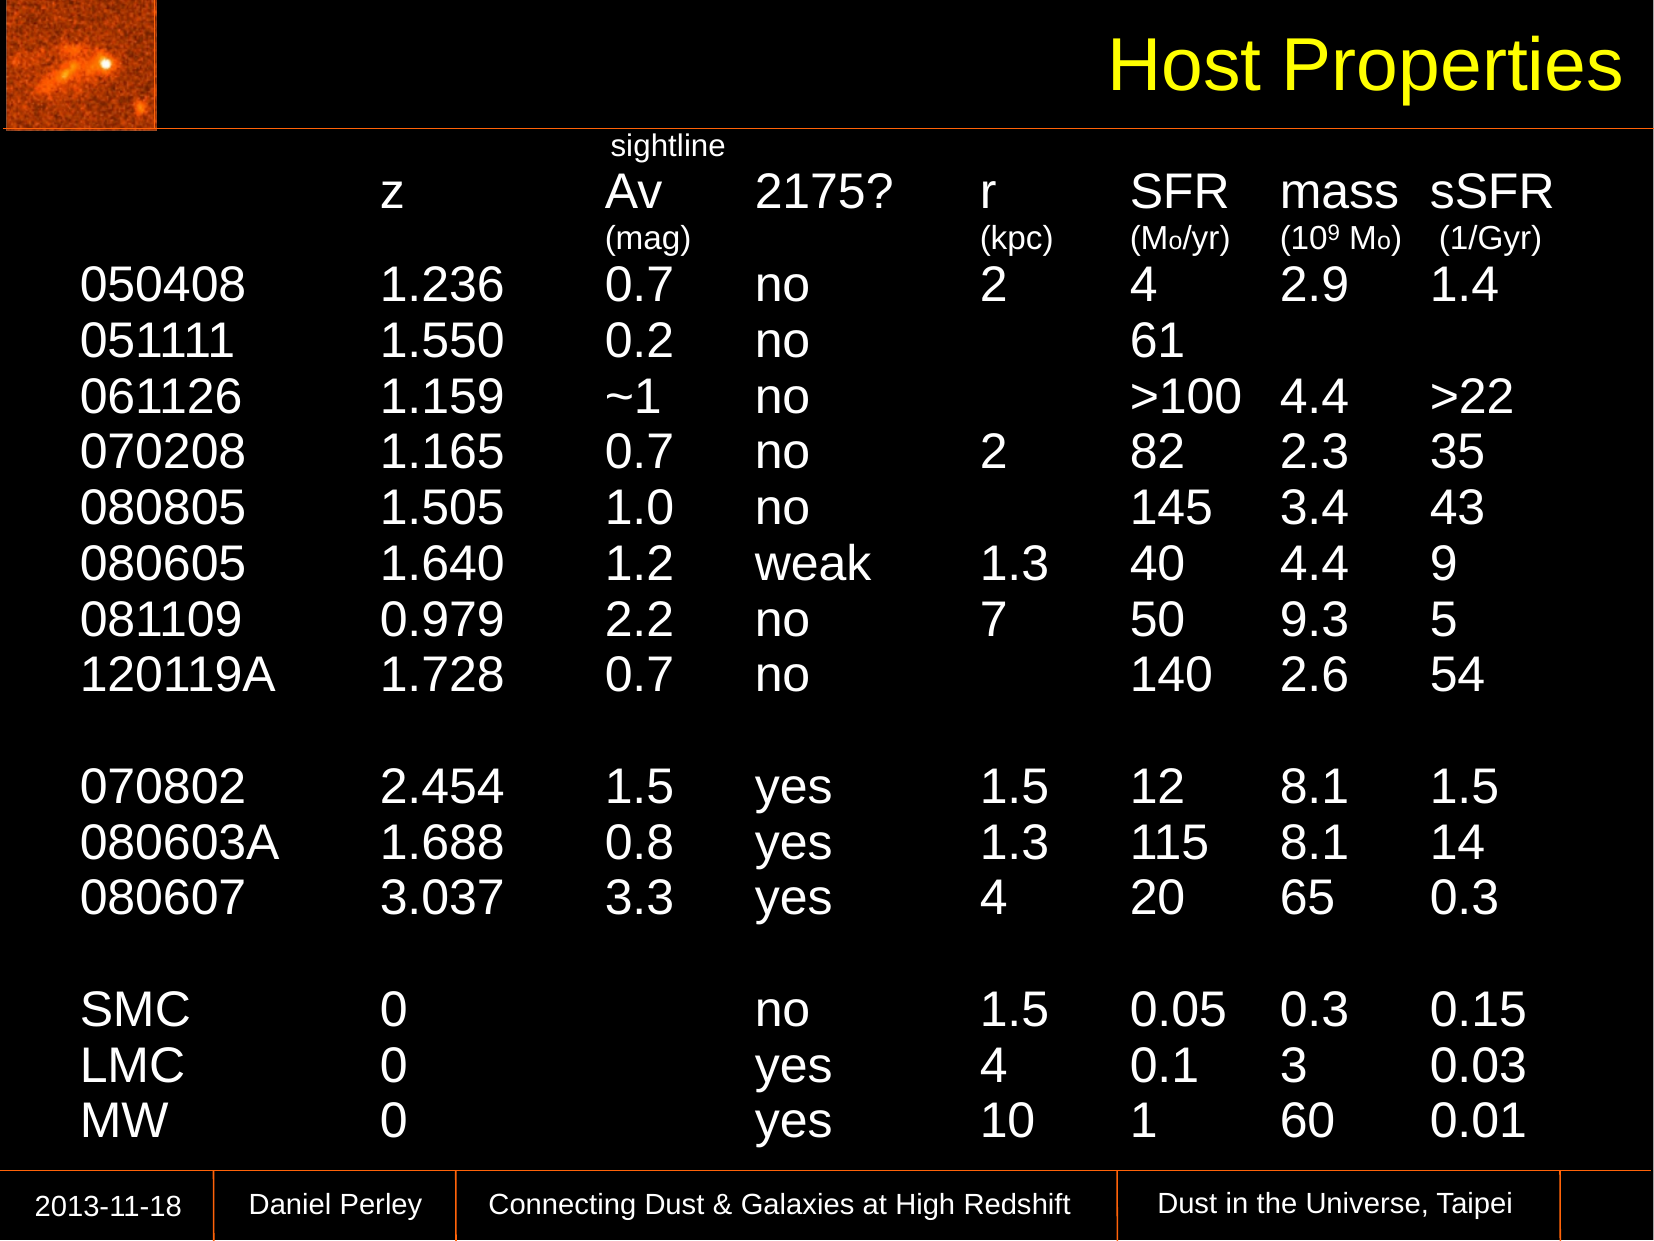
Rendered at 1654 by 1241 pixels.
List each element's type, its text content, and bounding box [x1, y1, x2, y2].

picture [7, 0, 154, 128]
title Host Properties [187, 21, 1624, 108]
text_box sightline [595, 120, 784, 171]
text_box z Av 2175? r SFR mass sSFR (mag) (kpc) (Mo/yr) (109 Mo) (1/Gyr) 050408 1.236 0.7 no 2 4 2.9 1.4 051111 1.550 0.2 no 61 061126 1.159 ~1 no >100 4.4 >22 070208 1.165 0.7 no 2 82 2.3 35 080805 1.505 1.0 no 145 3.4 43 080605 1.640 1.2 weak 1.3 40 4.4 9 081109 0.979 2.2 no 7 50 9.3 5 120119A 1.728 0.7 no 140 2.6 54 070802 2.454 1.5 yes 1.5 12 8.1 1.5 080603A 1.688 0.8 yes 1.3 115 8.1 14 080607 3.037 3.3 yes 4 20 65 0.3 SMC 0 no 1.5 0.05 0.3 0.15 LMC 0 yes 4 0.1 3 0.03 MW 0 yes 10 1 60 0.01 [65, 156, 1576, 1157]
